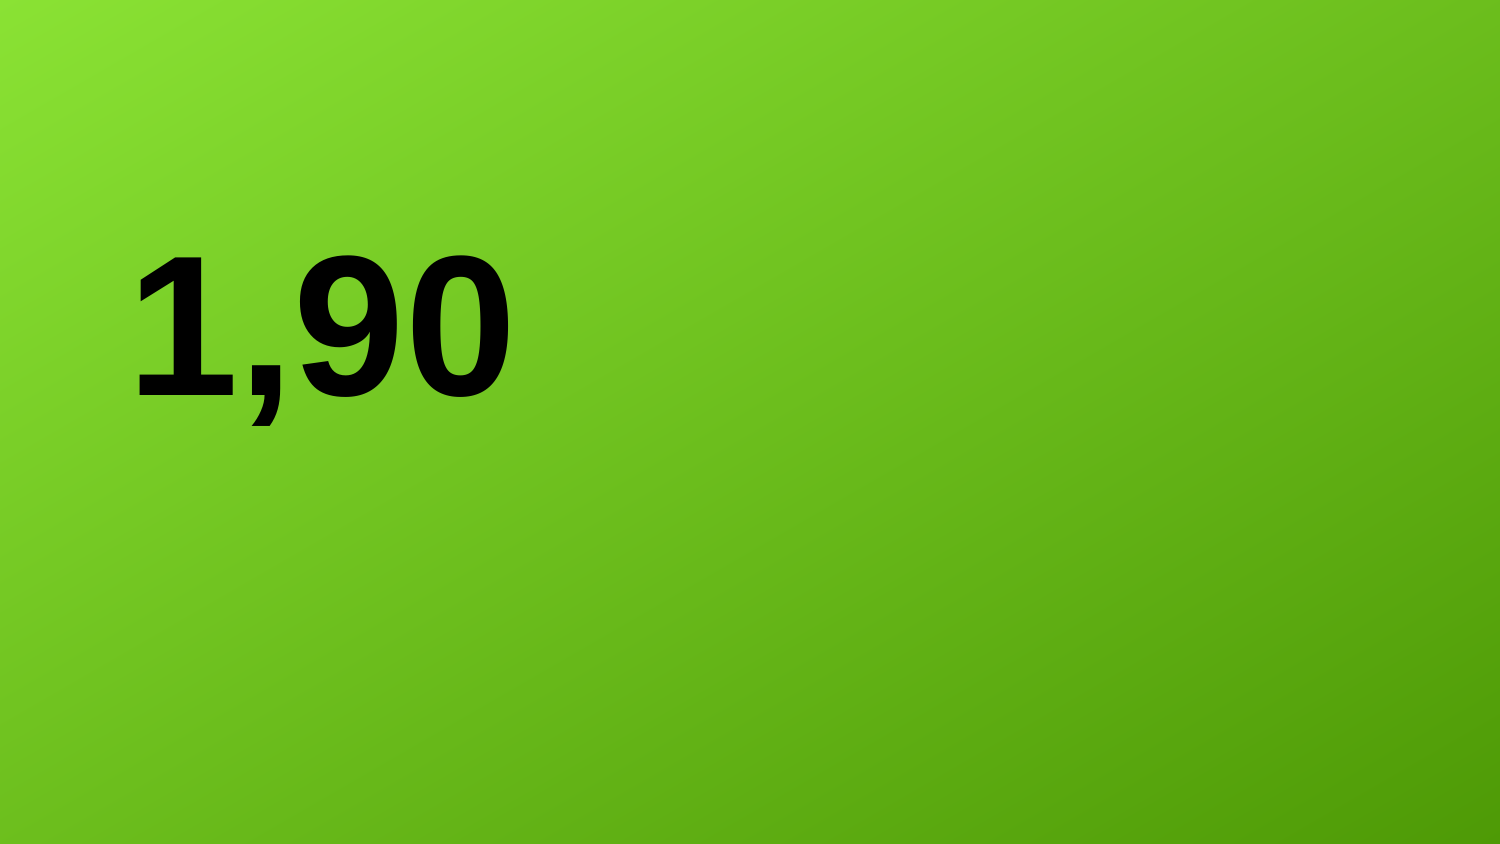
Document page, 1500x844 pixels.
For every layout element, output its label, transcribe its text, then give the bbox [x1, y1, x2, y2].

text_box 1,90 [440, 277, 480, 375]
text_box 1,90 [328, 277, 368, 327]
text_box 1,90 [112, 259, 1388, 450]
